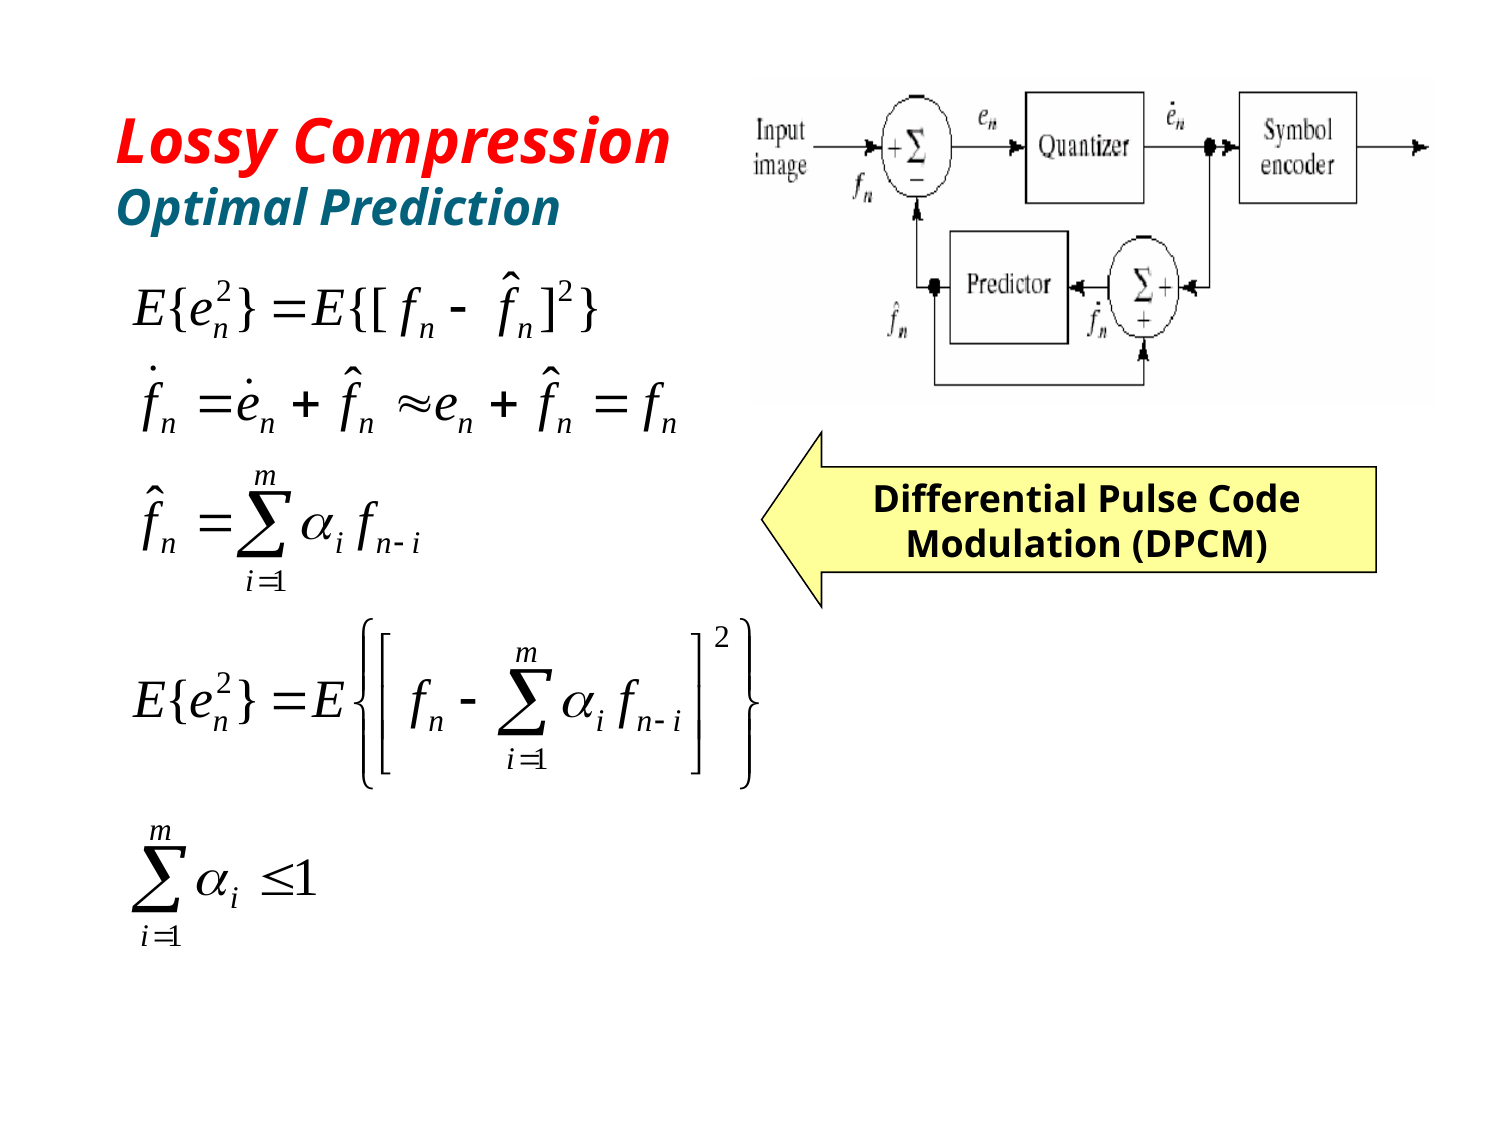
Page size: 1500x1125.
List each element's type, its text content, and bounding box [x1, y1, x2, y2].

chart [123, 77, 1435, 959]
text_box Lossy Compression Optimal Prediction [101, 55, 1377, 244]
text_box Differential Pulse Code Modulation (DPCM) [761, 432, 1377, 607]
